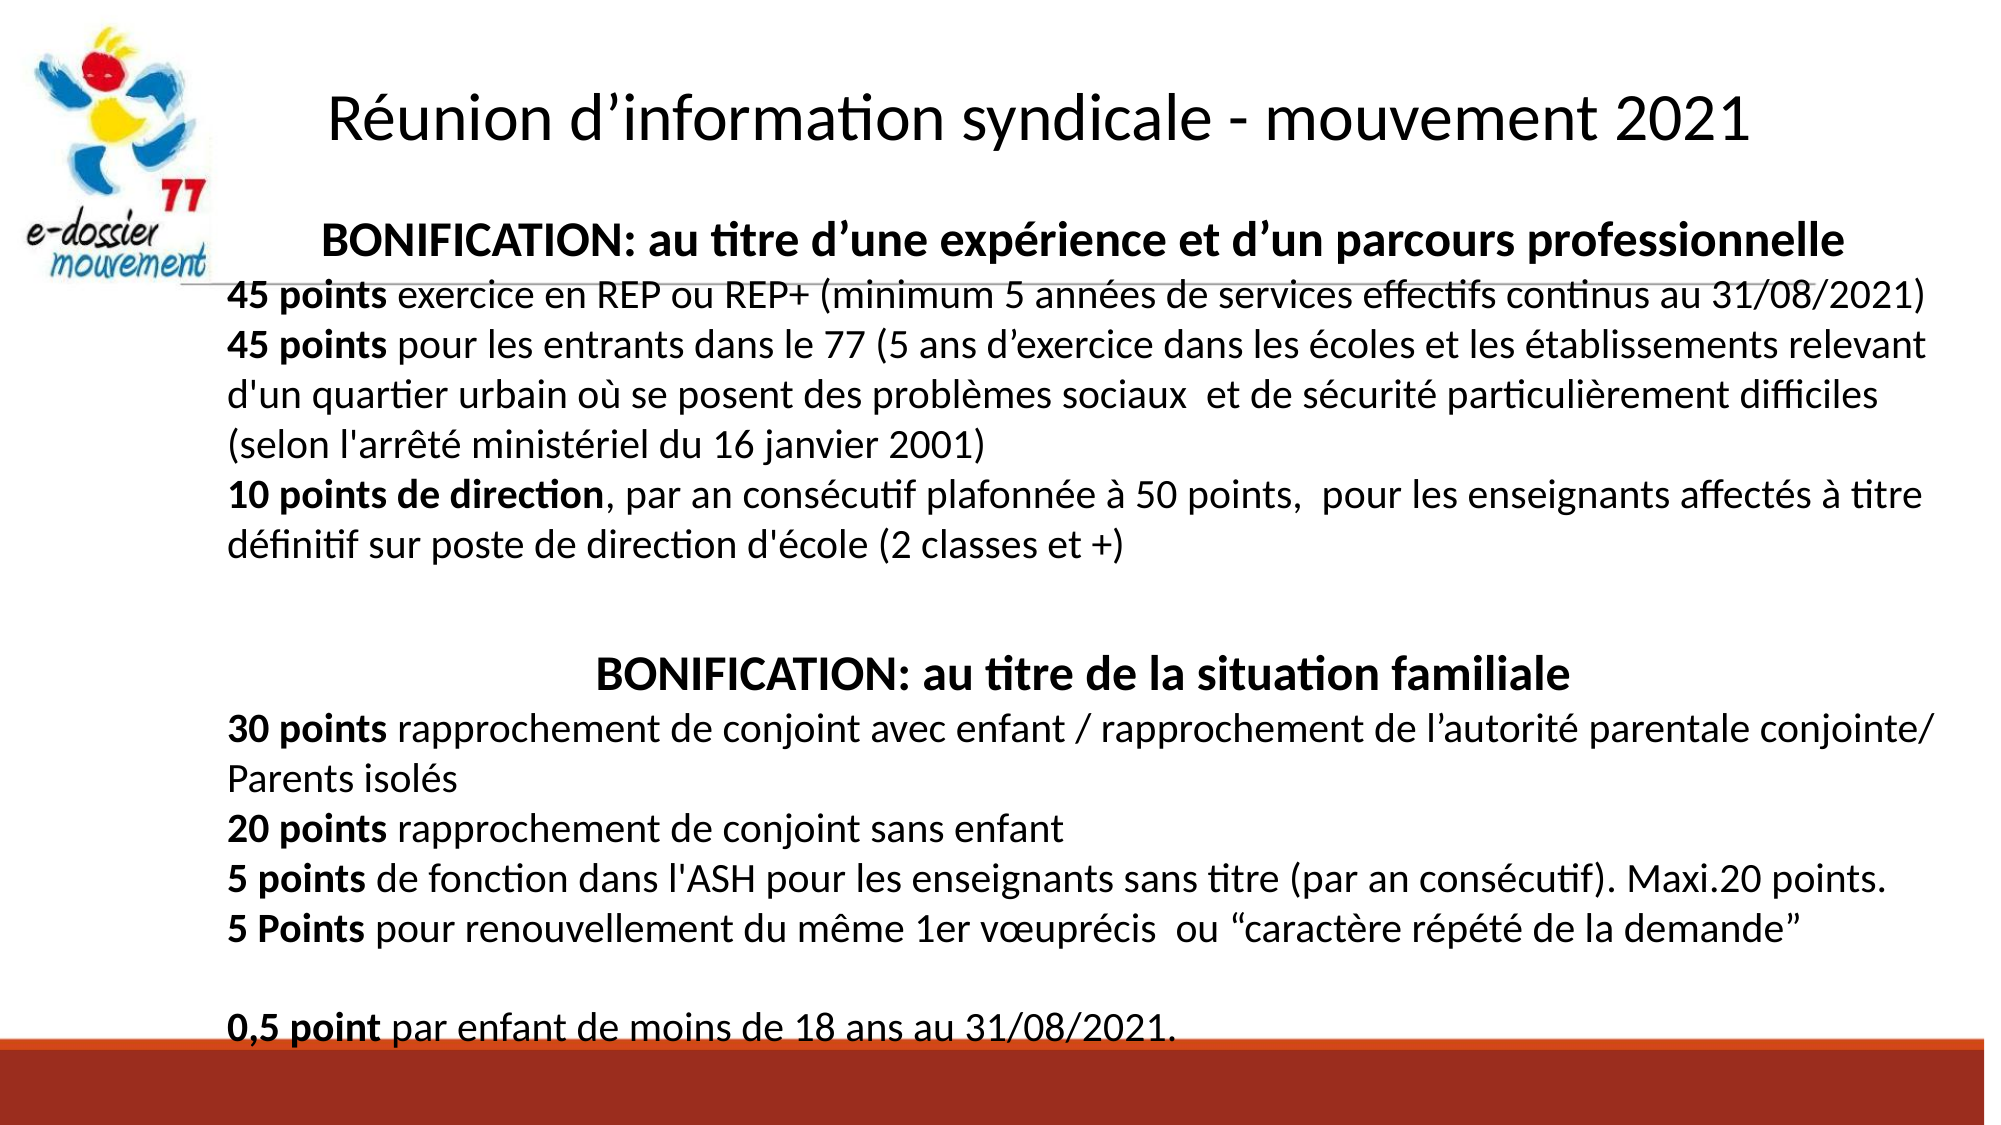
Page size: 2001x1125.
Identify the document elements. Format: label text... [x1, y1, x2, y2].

text_box BONIFICATION: au titre d’une expérience et d’un parcours professionnelle 45 points exercice en REP ou REP+ (minimum 5 années de services effectifs continus au 31/08/2021) 45 points pour les entrants dans le 77 (5 ans d’exercice dans les écoles et les établissements relevant d'un quartier urbain où se posent des problèmes sociaux et de sécurité particulièrement difficiles (selon l'arrêté ministériel du 16 janvier 2001) 10 points de direction, par an consécutif plafonnée à 50 points, pour les enseignants affectés à titre définitif sur poste de direction d'école (2 classes et +) BONIFICATION: au titre de la situation familiale 30 points rapprochement de conjoint avec enfant / rapprochement de l’autorité parentale conjointe/ Parents isolés 20 points rapprochement de conjoint sans enfant 5 points de fonction dans l'ASH pour les enseignants sans titre (par an consécutif). Maxi.20 points. 5 Points pour renouvellement du même 1er vœuprécis ou “caractère répété de la demande” 0,5 point par enfant de moins de 18 ans au 31/08/2021. [227, 167, 1940, 1050]
text_box Réunion d’information syndicale - mouvement 2021 [327, 55, 1861, 154]
text_box [0, 0, 1985, 1125]
